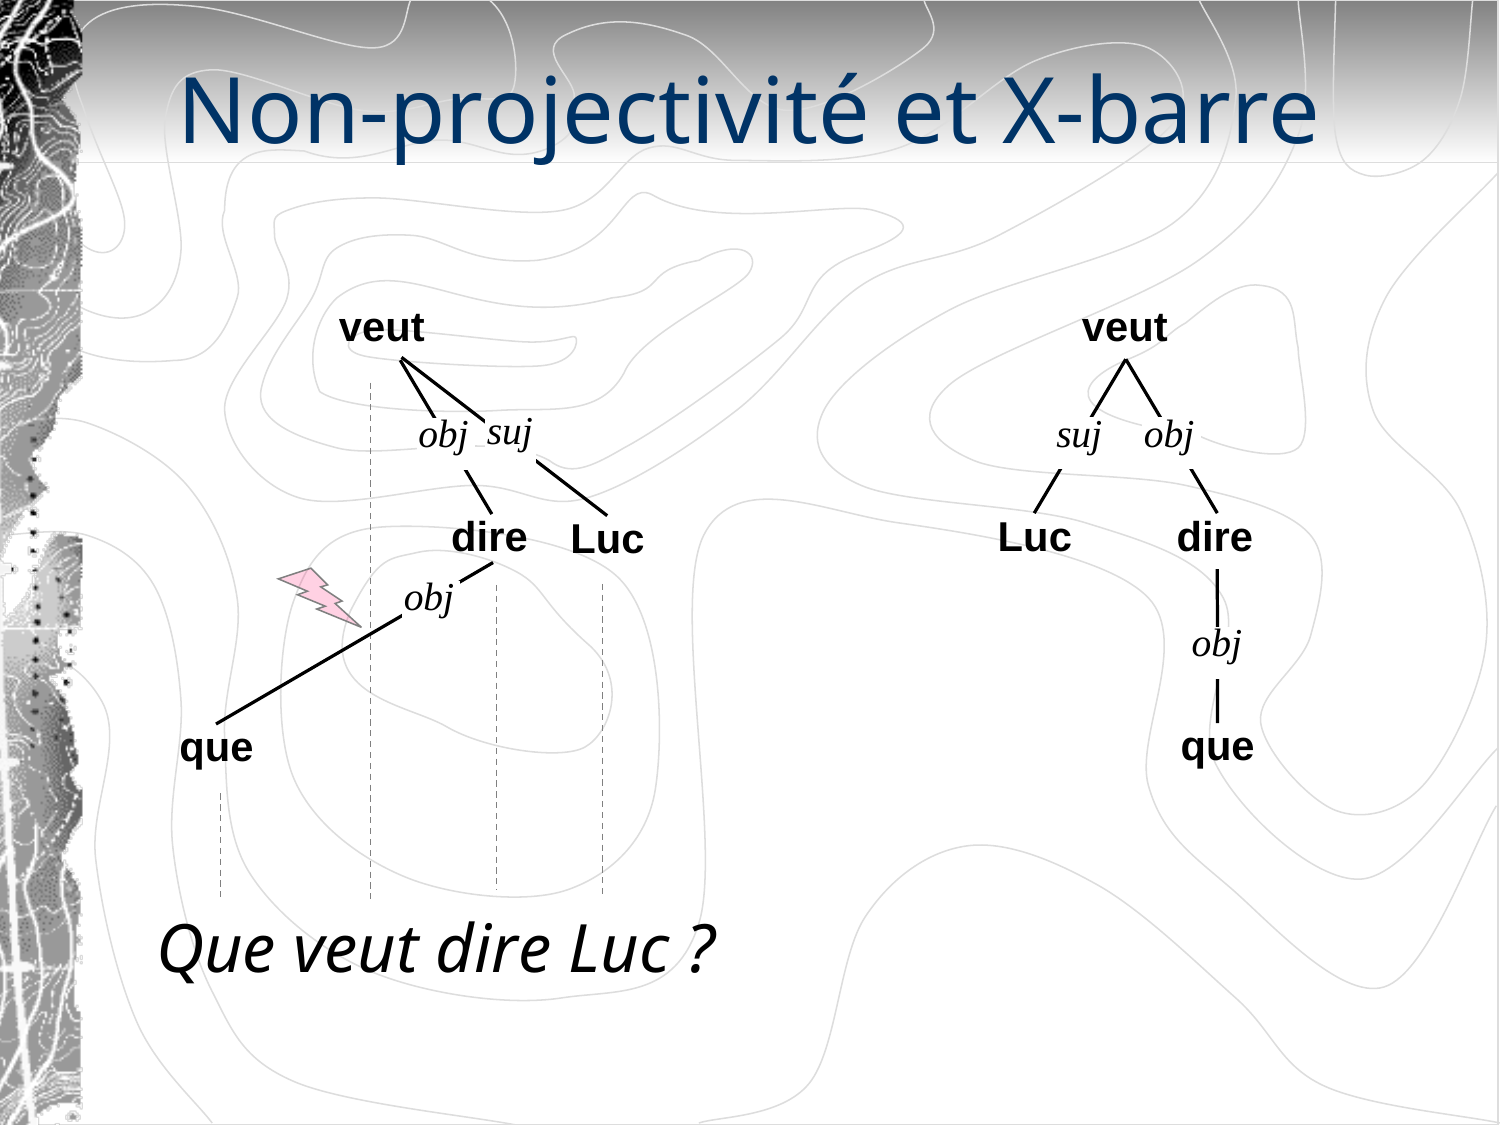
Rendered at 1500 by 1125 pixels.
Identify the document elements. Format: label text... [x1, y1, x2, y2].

text_box Que veut dire Luc ? [141, 899, 732, 997]
title Non-projectivité et X-barre [75, 45, 1426, 171]
text_box que [1180, 723, 1256, 770]
text_box veut [1081, 303, 1168, 350]
text_box veut [339, 304, 426, 351]
text_box [1191, 628, 1247, 678]
text_box [403, 582, 459, 632]
text_box [1056, 418, 1104, 468]
text_box obj [1143, 411, 1195, 456]
text_box suj [1056, 411, 1103, 456]
text_box suj [486, 409, 533, 454]
text_box obj [403, 575, 455, 620]
text_box [418, 419, 474, 469]
text_box dire [1176, 513, 1254, 560]
text_box Luc [997, 513, 1072, 560]
text_box que [179, 724, 254, 771]
text_box Luc [570, 515, 645, 563]
text_box [1144, 418, 1199, 468]
text_box obj [1191, 621, 1243, 666]
text_box obj [418, 412, 470, 457]
text_box [486, 416, 535, 466]
text_box [278, 568, 362, 628]
text_box dire [451, 514, 528, 561]
